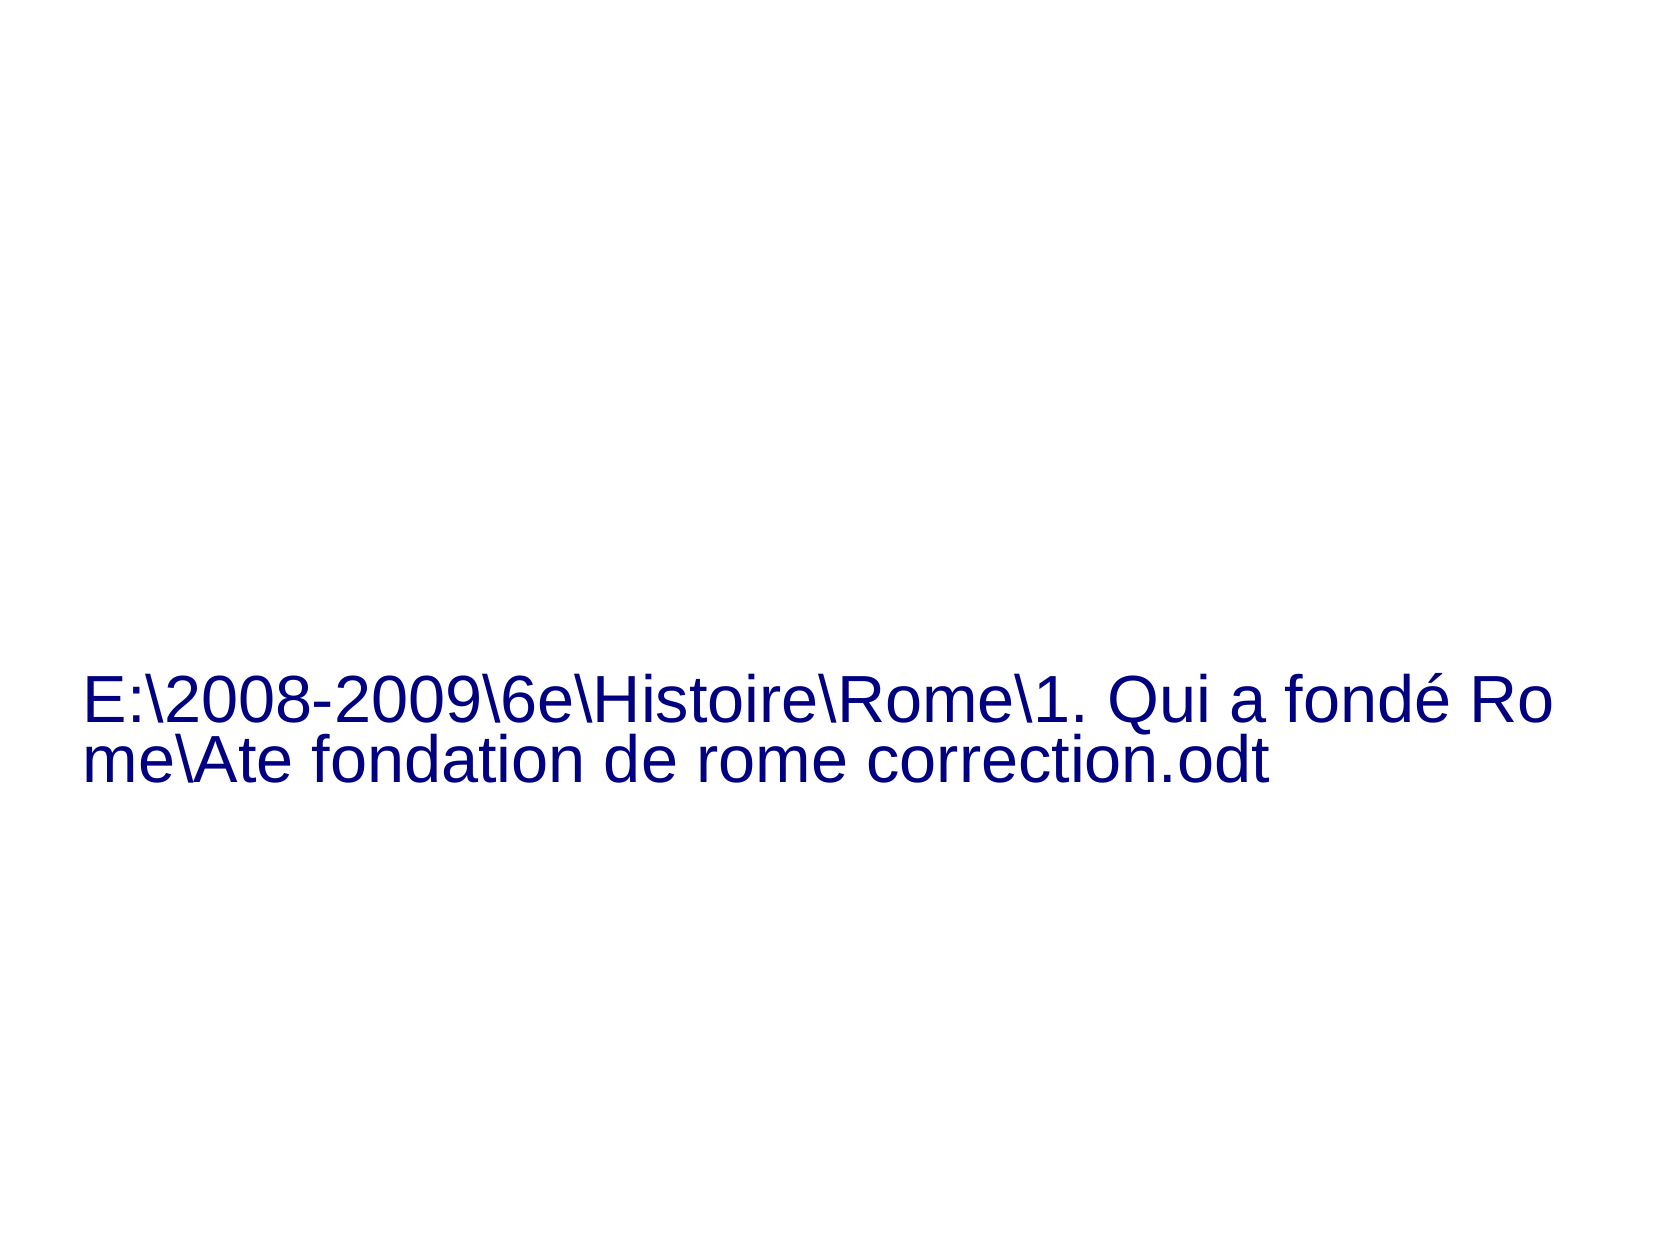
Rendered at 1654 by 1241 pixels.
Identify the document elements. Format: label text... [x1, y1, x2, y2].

subtitle E:\2008-2009\6e\Histoire\Rome\1. Qui a fondé Rome\Ate fondation de rome correction.odt [82, 297, 1571, 1102]
